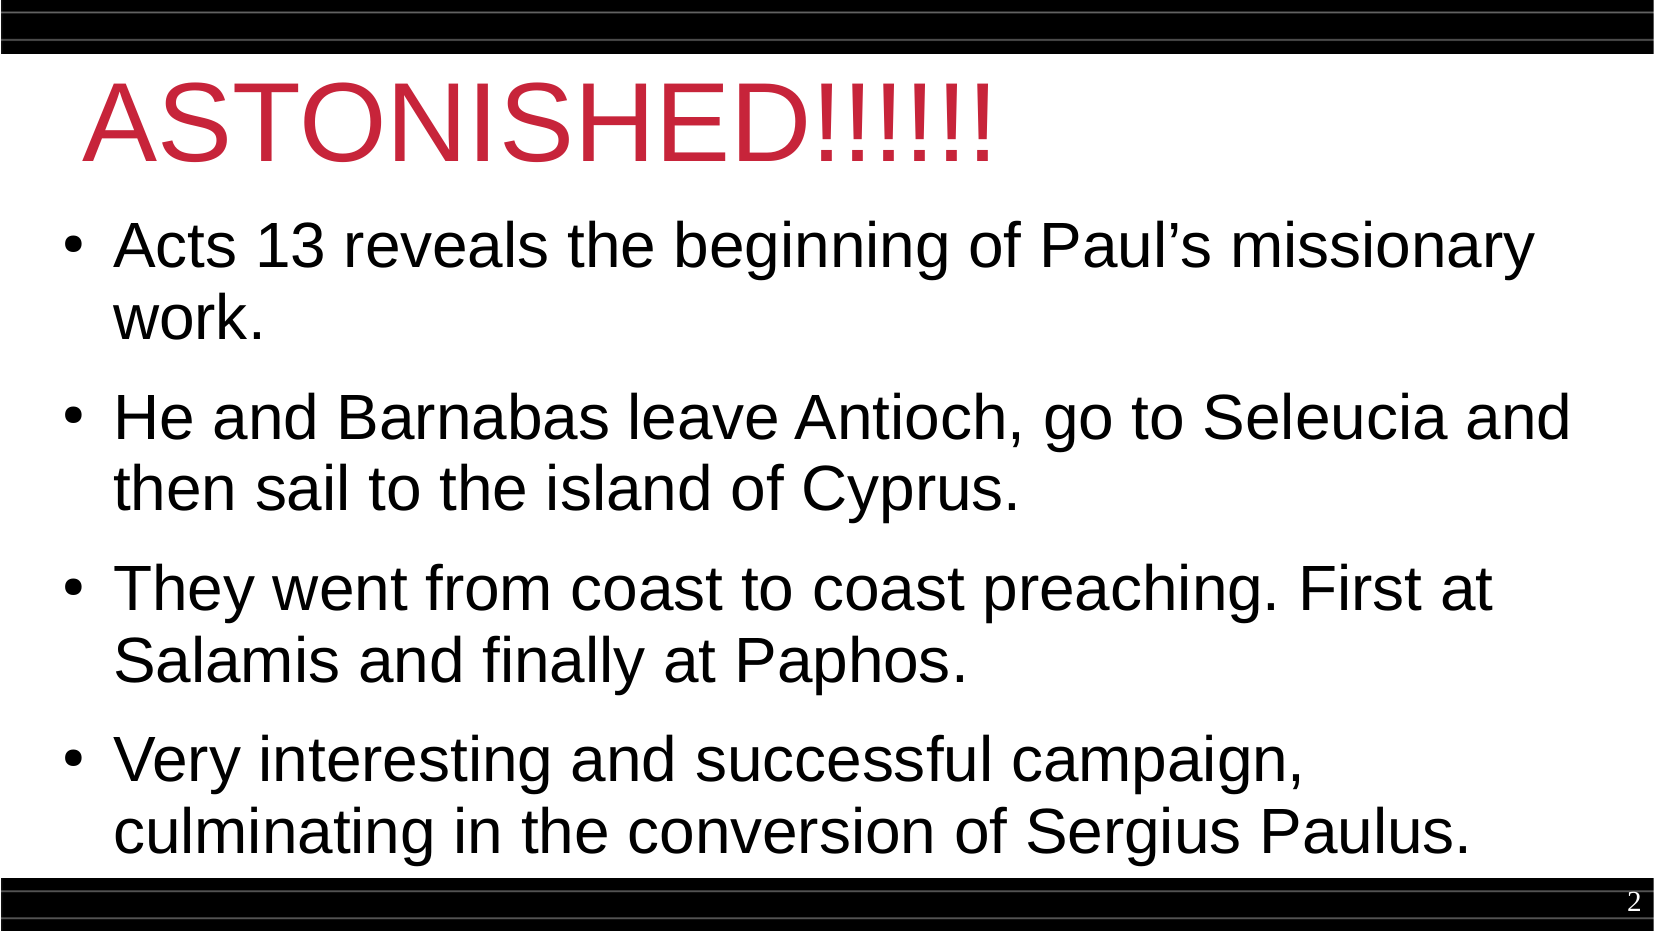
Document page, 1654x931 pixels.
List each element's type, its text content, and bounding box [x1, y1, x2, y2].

picture [1, 0, 1654, 54]
list Acts 13 reveals the beginning of Paul’s missionary work. He and Barnabas leave Antioch, go to Seleucia and then sail to the island of Cyprus. They went from coast to coast preaching. First at Salamis and finally at Paphos. Very interesting and successful campaign, culminating in the conversion of Sergius Paulus. [45, 210, 1591, 871]
picture [1, 878, 1654, 931]
title ASTONISHED!!!!!! [82, 45, 1571, 201]
